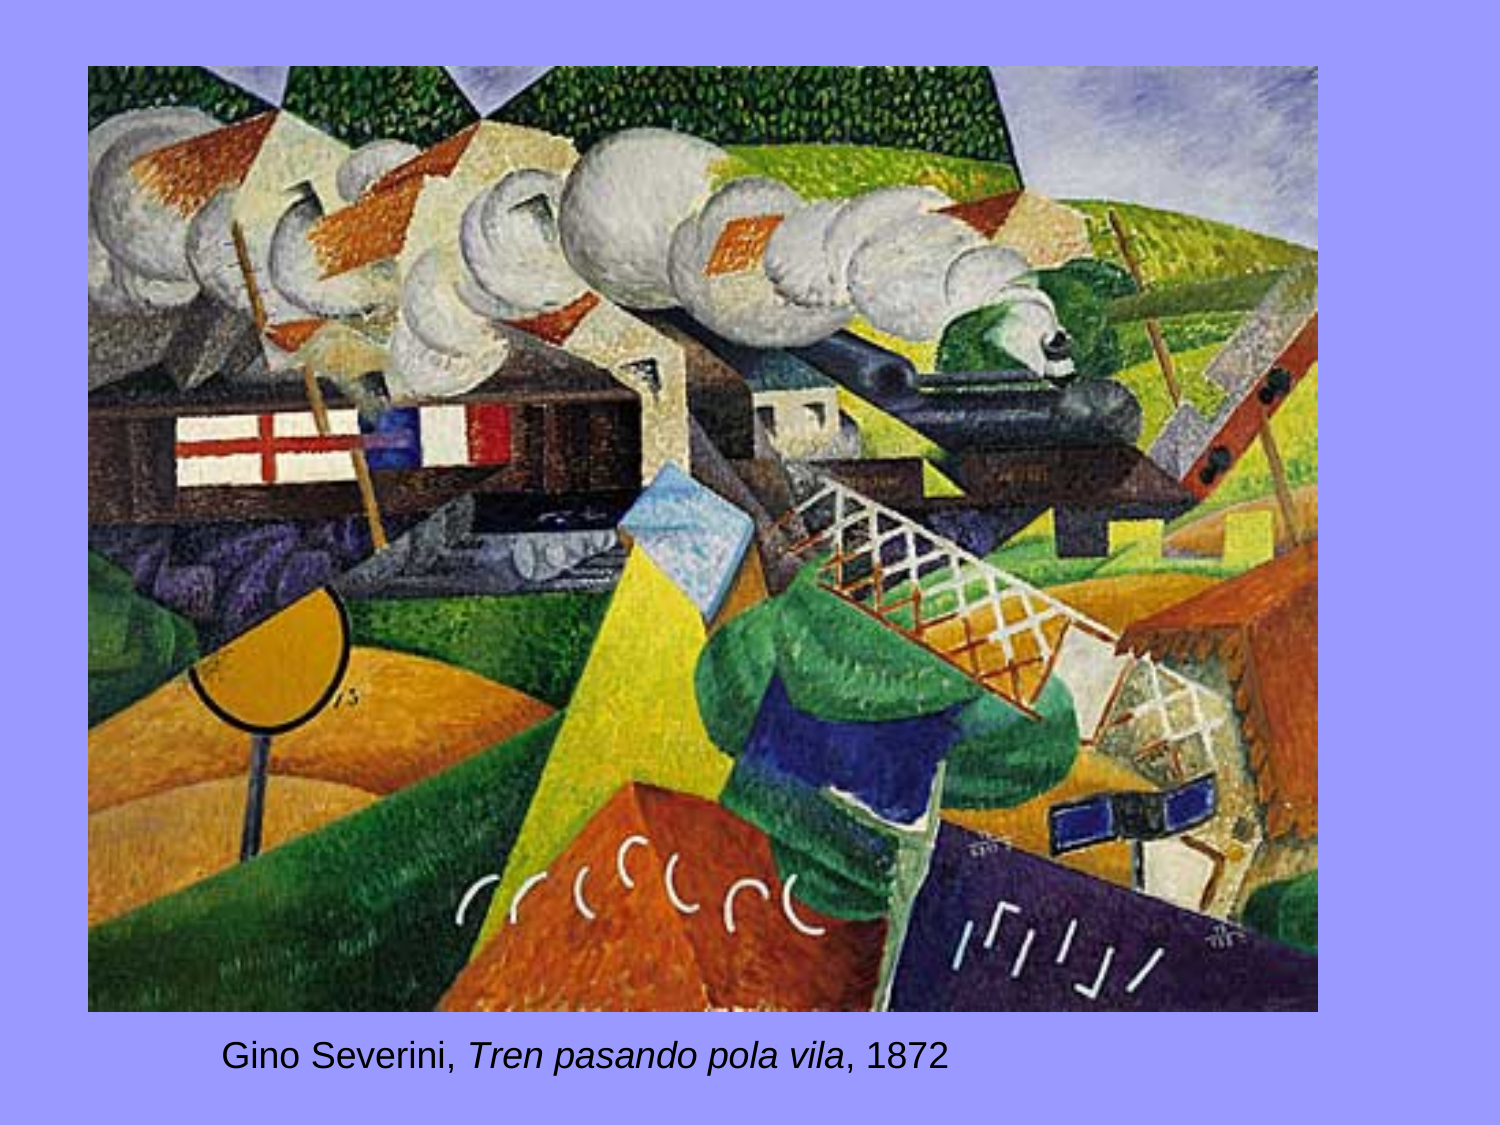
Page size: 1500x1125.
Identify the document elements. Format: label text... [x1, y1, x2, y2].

picture [88, 66, 1318, 1012]
text_box Gino Severini, Tren pasando pola vila, 1872 [206, 1023, 1223, 1084]
